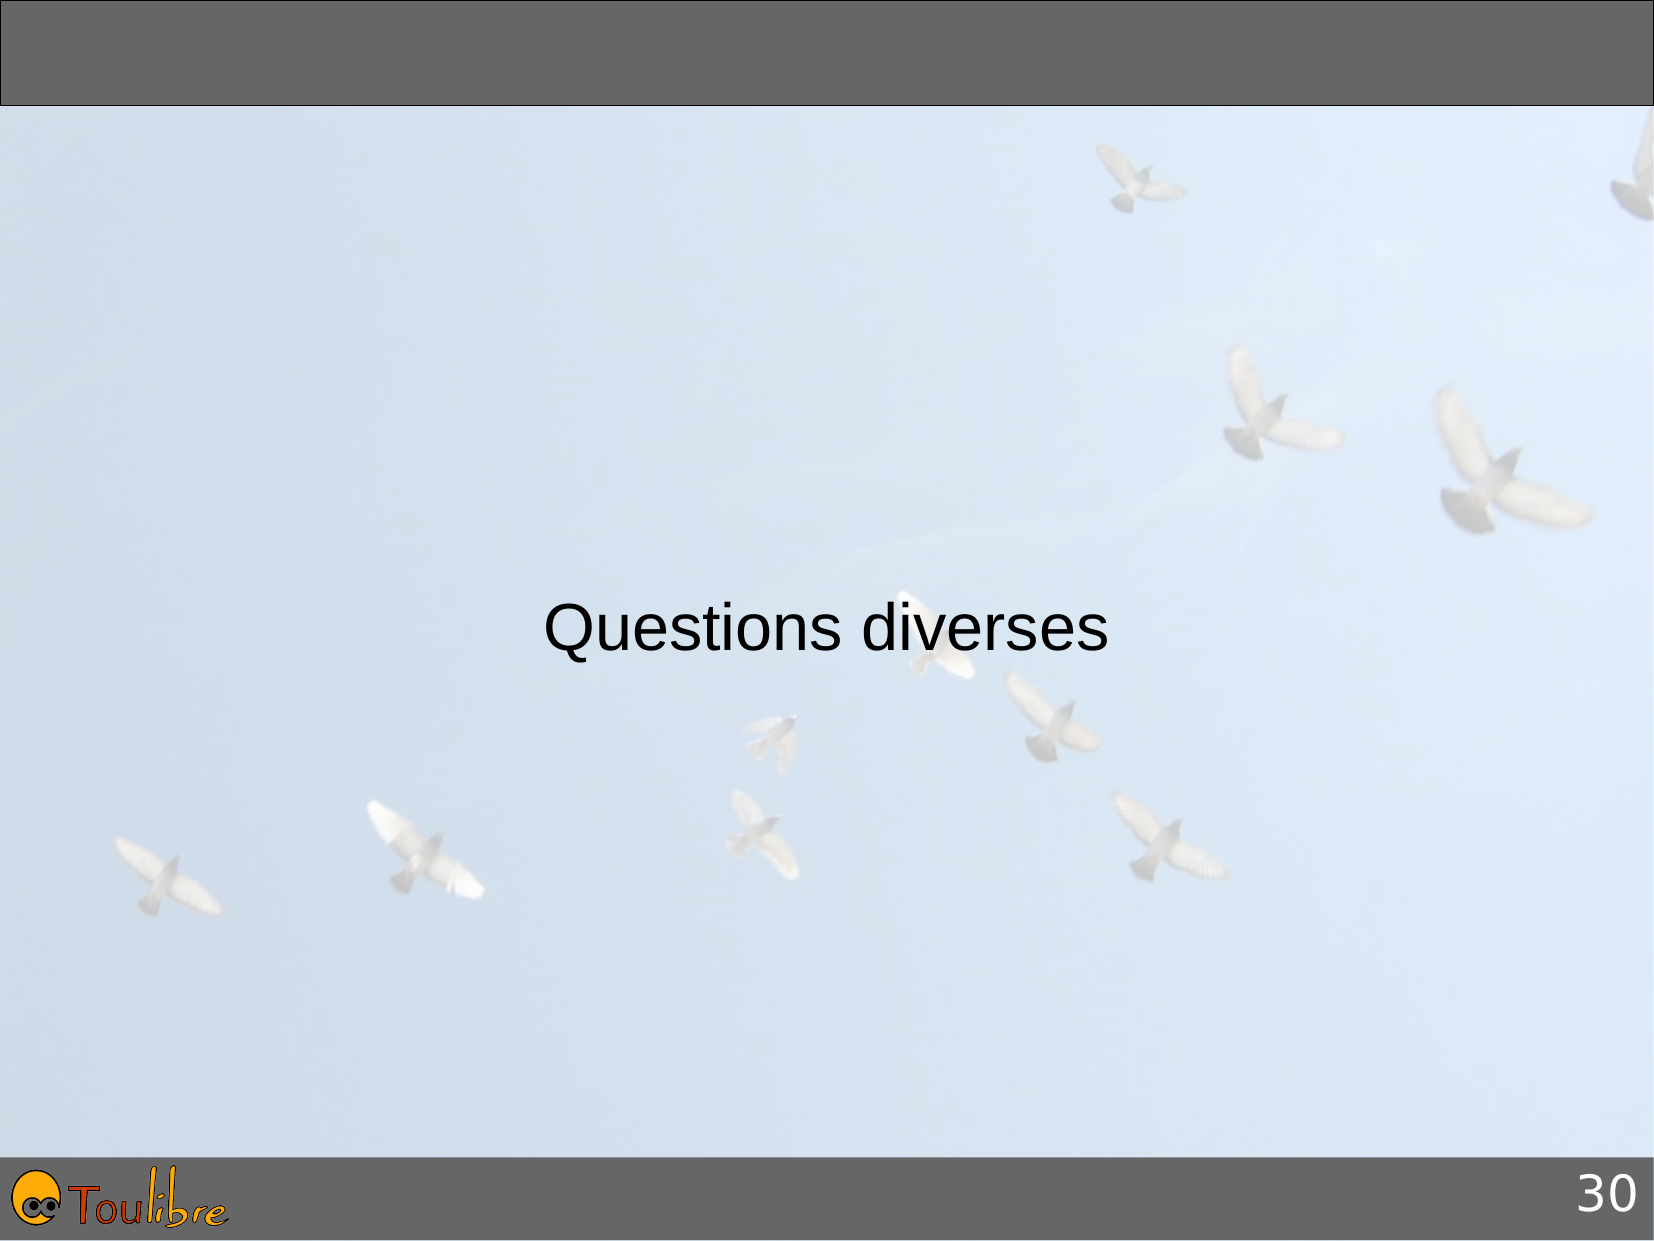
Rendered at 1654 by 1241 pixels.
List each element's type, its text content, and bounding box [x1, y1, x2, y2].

subtitle Questions diverses [82, 154, 1571, 1102]
picture [11, 1165, 229, 1228]
